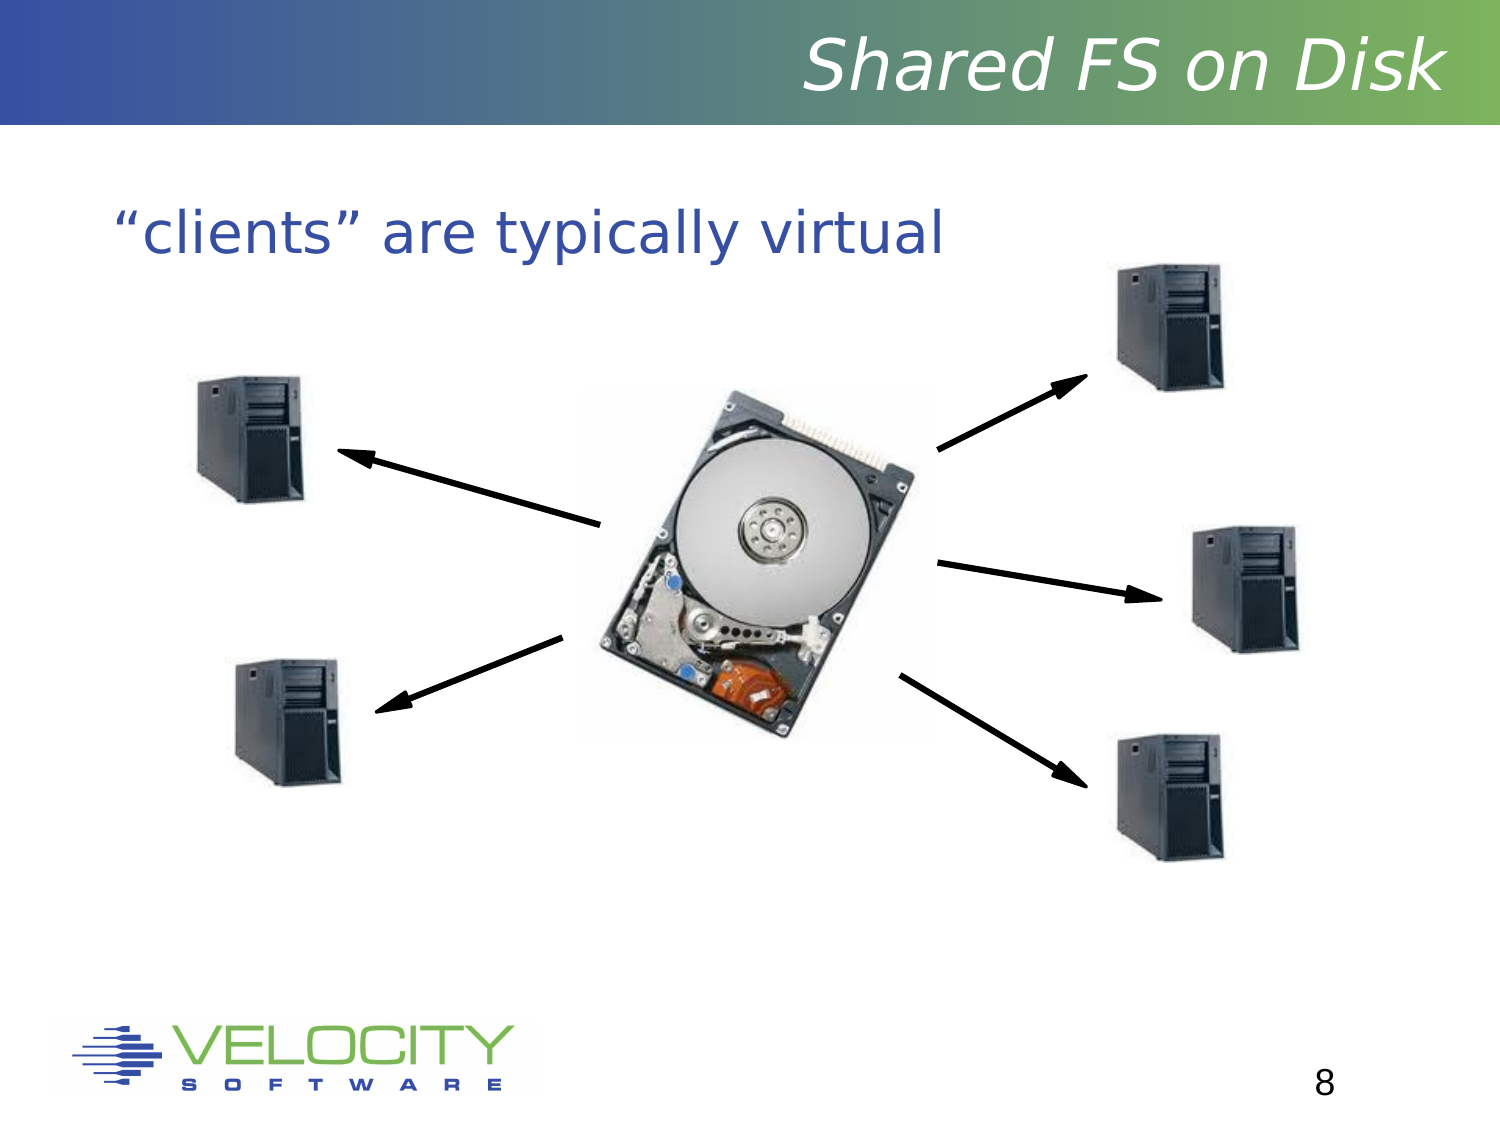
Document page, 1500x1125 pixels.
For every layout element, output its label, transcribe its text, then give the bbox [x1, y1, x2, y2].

picture [1182, 524, 1313, 655]
picture [1107, 300, 1238, 393]
picture [1107, 732, 1238, 863]
picture [187, 374, 318, 505]
picture [50, 1021, 538, 1094]
list “clients” are typically virtual [70, 187, 1438, 300]
picture [582, 388, 934, 741]
title Shared FS on Disk [62, 12, 1463, 113]
picture [225, 657, 355, 788]
